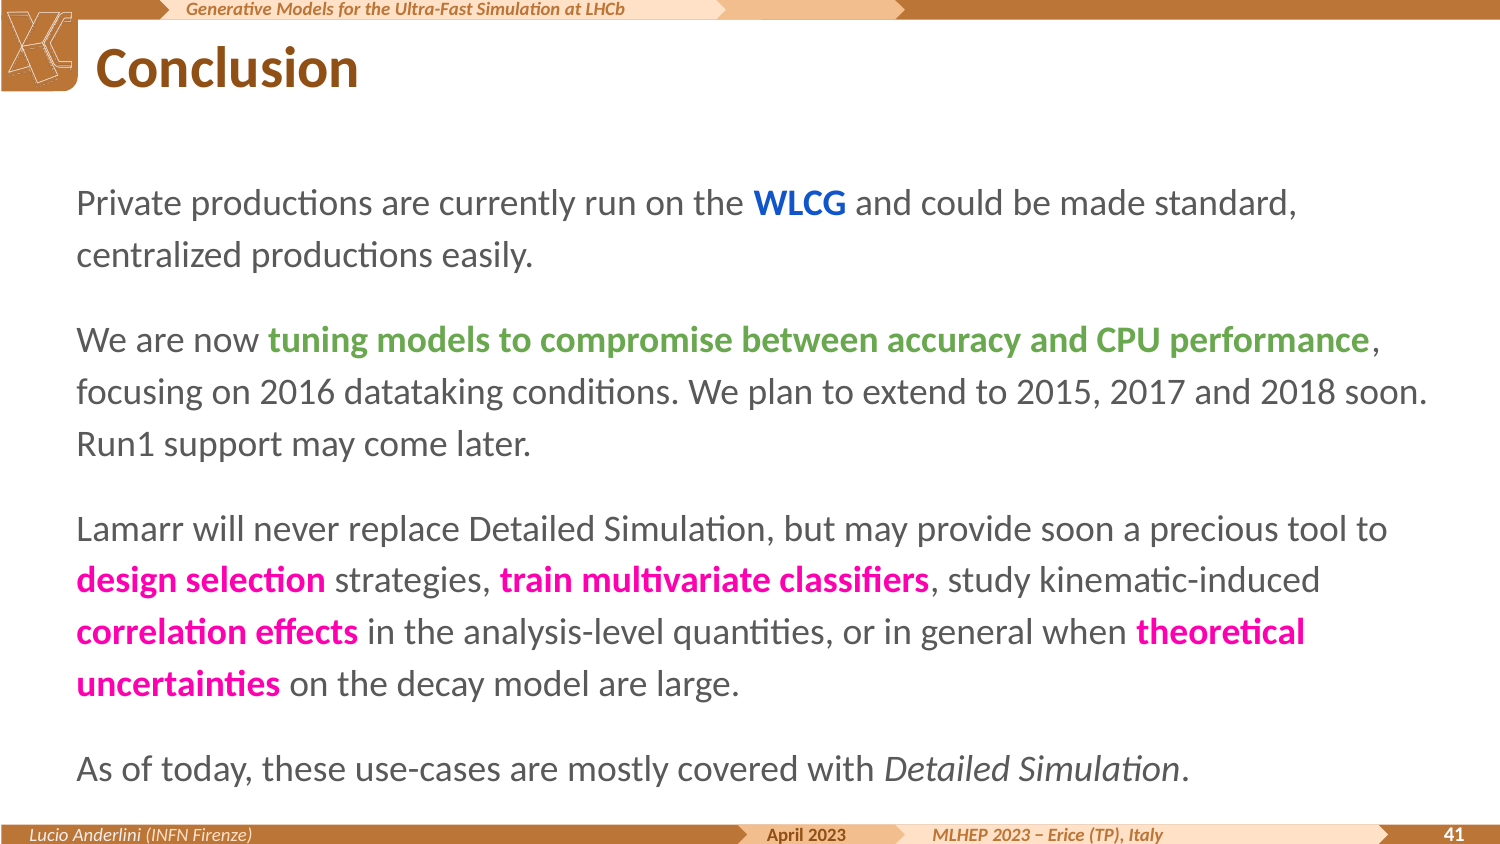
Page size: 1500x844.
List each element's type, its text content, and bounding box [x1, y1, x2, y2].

slide_number <number> [1389, 801, 1480, 844]
list Private productions are currently run on the WLCG and could be made standard, centralized productions easily. We are now tuning models to compromise between accuracy and CPU performance, focusing on 2016 datataking conditions. We plan to extend to 2015, 2017 and 2018 soon. Run1 support may come later. Lamarr will never replace Detailed Simulation, but may provide soon a precious tool to design selection strategies, train multivariate classifiers, study kinematic-induced correlation effects in the analysis-level quantities, or in general when theoretical uncertainties on the decay model are large. As of today, these use-cases are mostly covered with Detailed Simulation. [61, 156, 1449, 787]
title Conclusion [81, 14, 1480, 109]
